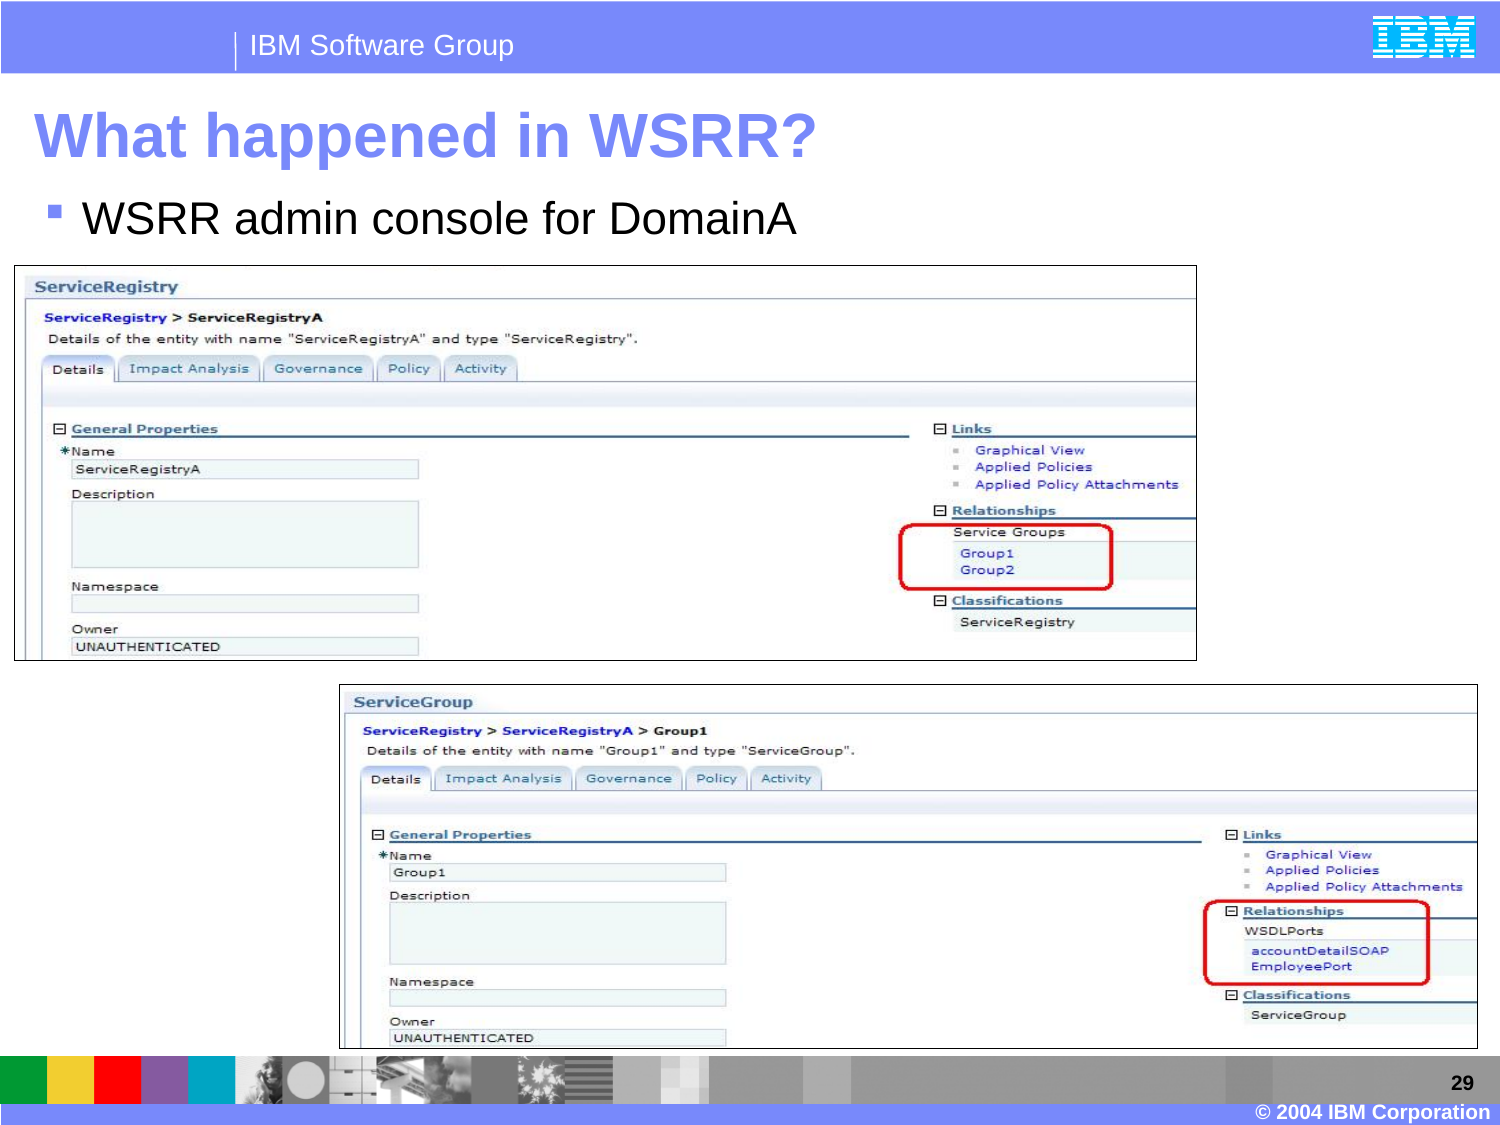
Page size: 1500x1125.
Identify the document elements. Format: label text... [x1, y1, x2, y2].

picture [14, 265, 1197, 661]
picture [0, 1056, 1500, 1104]
title What happened in WSRR? [19, 97, 1483, 181]
list WSRR admin console for DomainA [29, 191, 1403, 1004]
picture [339, 684, 1478, 1049]
